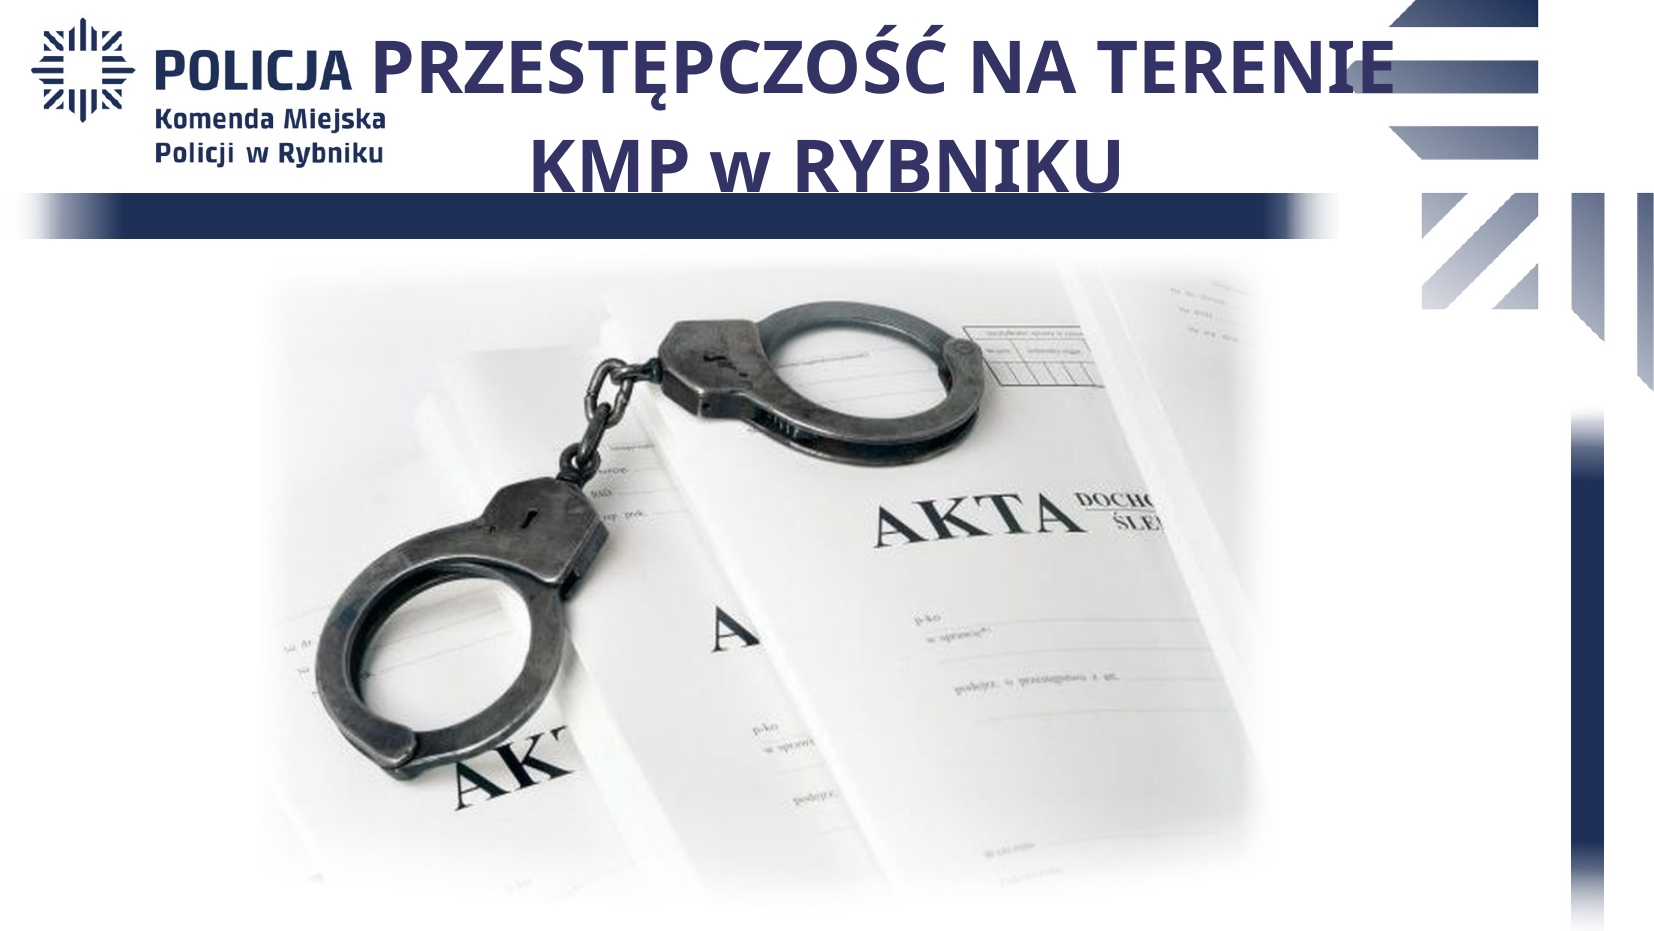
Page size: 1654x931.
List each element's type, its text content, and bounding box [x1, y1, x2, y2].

picture [0, 0, 1654, 931]
title PRZESTĘPCZOŚĆ NA TERENIE KMP w RYBNIKU [82, 37, 1571, 193]
